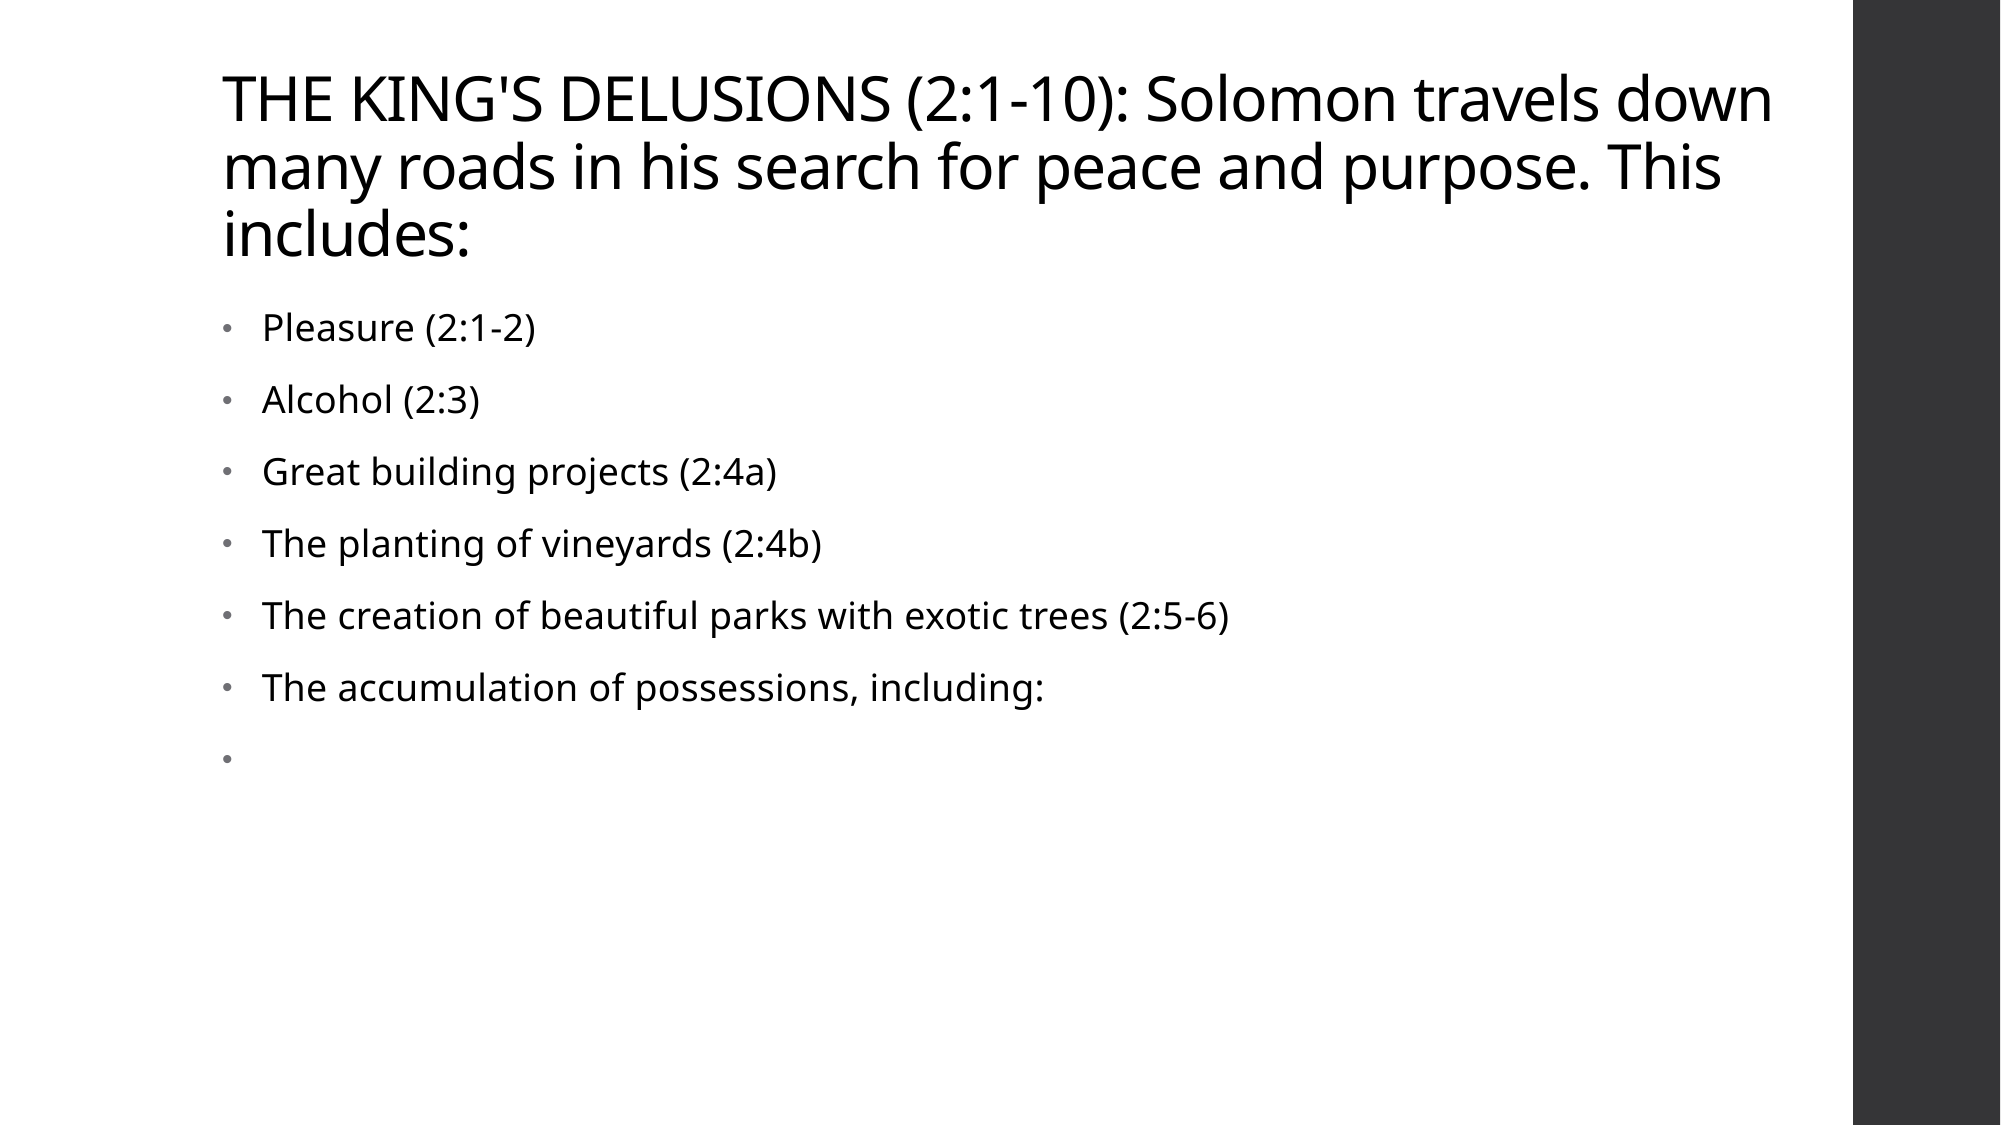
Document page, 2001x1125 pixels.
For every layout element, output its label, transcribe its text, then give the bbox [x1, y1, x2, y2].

list Pleasure (2:1-2) Alcohol (2:3) Great building projects (2:4a) The planting of vineyards (2:4b) The creation of beautiful parks with exotic trees (2:5-6) The accumulation of possessions, including: [206, 299, 1617, 1014]
title THE KING'S DELUSIONS (2:1-10): Solomon travels down many roads in his search for peace and purpose. This includes: [206, 60, 1797, 278]
